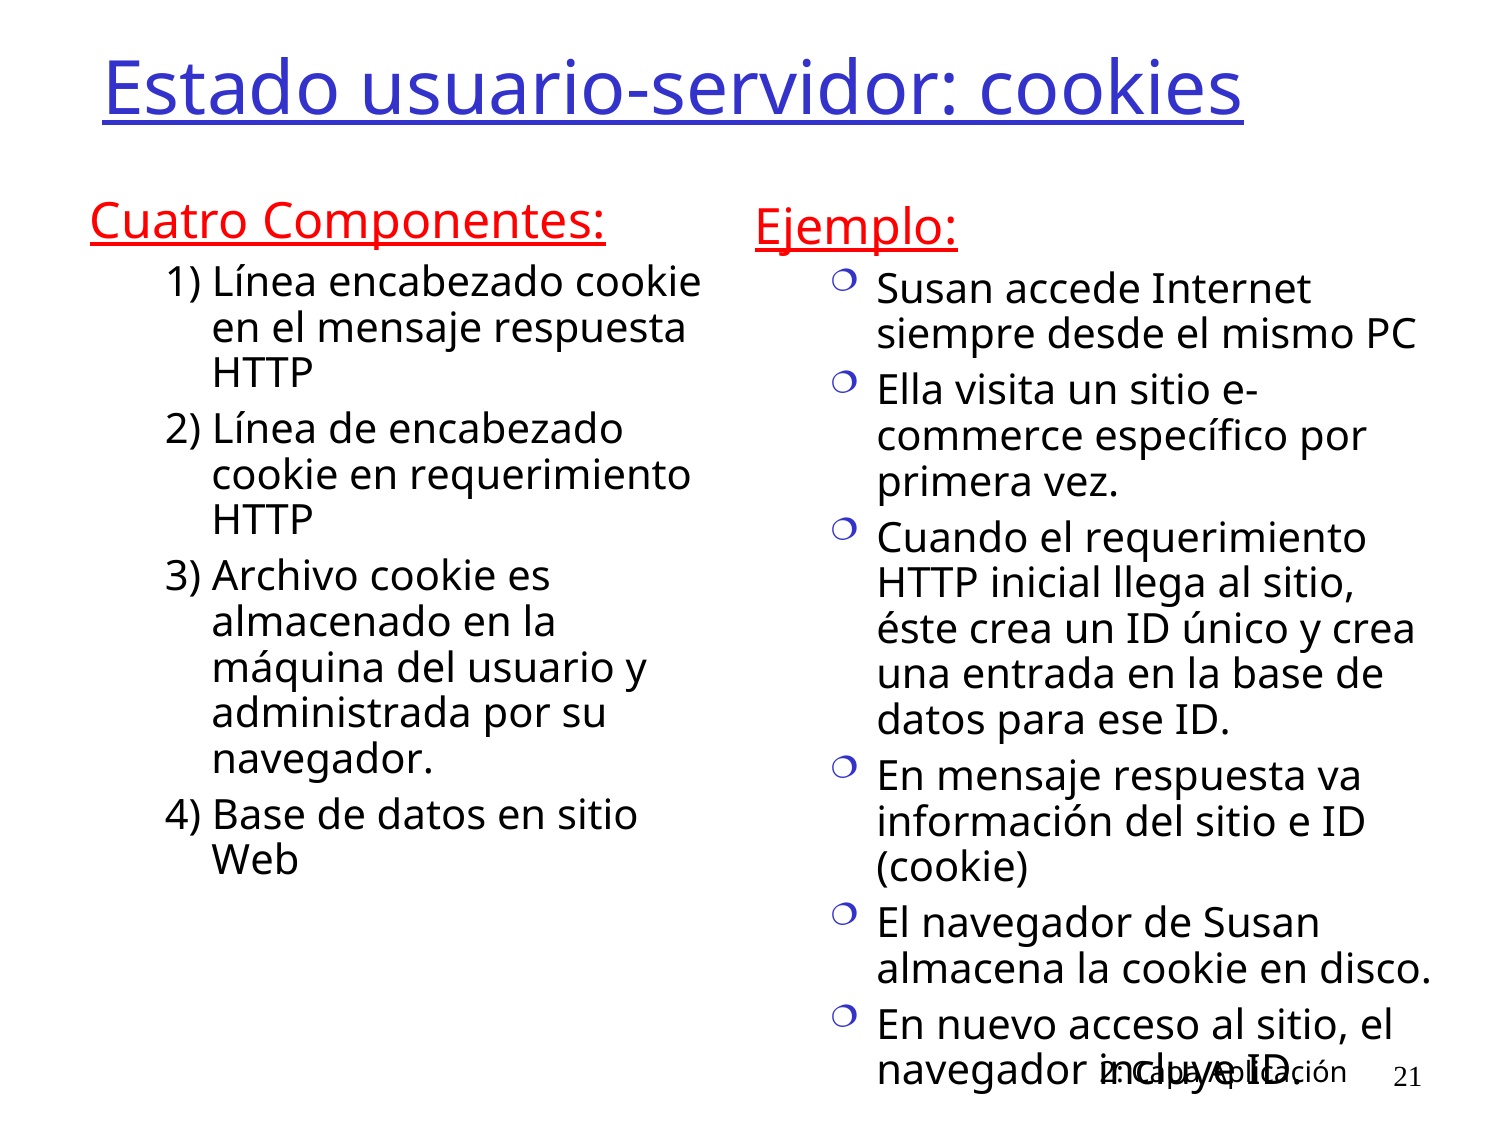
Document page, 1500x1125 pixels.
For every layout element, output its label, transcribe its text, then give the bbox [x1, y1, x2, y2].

title Estado usuario-servidor: cookies [87, 15, 1463, 158]
list Ejemplo: Susan accede Internet siempre desde el mismo PC Ella visita un sitio e-commerce específico por primera vez. Cuando el requerimiento HTTP inicial llega al sitio, éste crea un ID único y crea una entrada en la base de datos para ese ID. En mensaje respuesta va información del sitio e ID (cookie) El navegador de Susan almacena la cookie en disco. En nuevo acceso al sitio, el navegador incluye ID. [739, 187, 1464, 1066]
list Cuatro Componentes: 1) Línea encabezado cookie en el mensaje respuesta HTTP 2) Línea de encabezado cookie en requerimiento HTTP 3) Archivo cookie es almacenado en la máquina del usuario y administrada por su navegador. 4) Base de datos en sitio Web [75, 187, 739, 1066]
